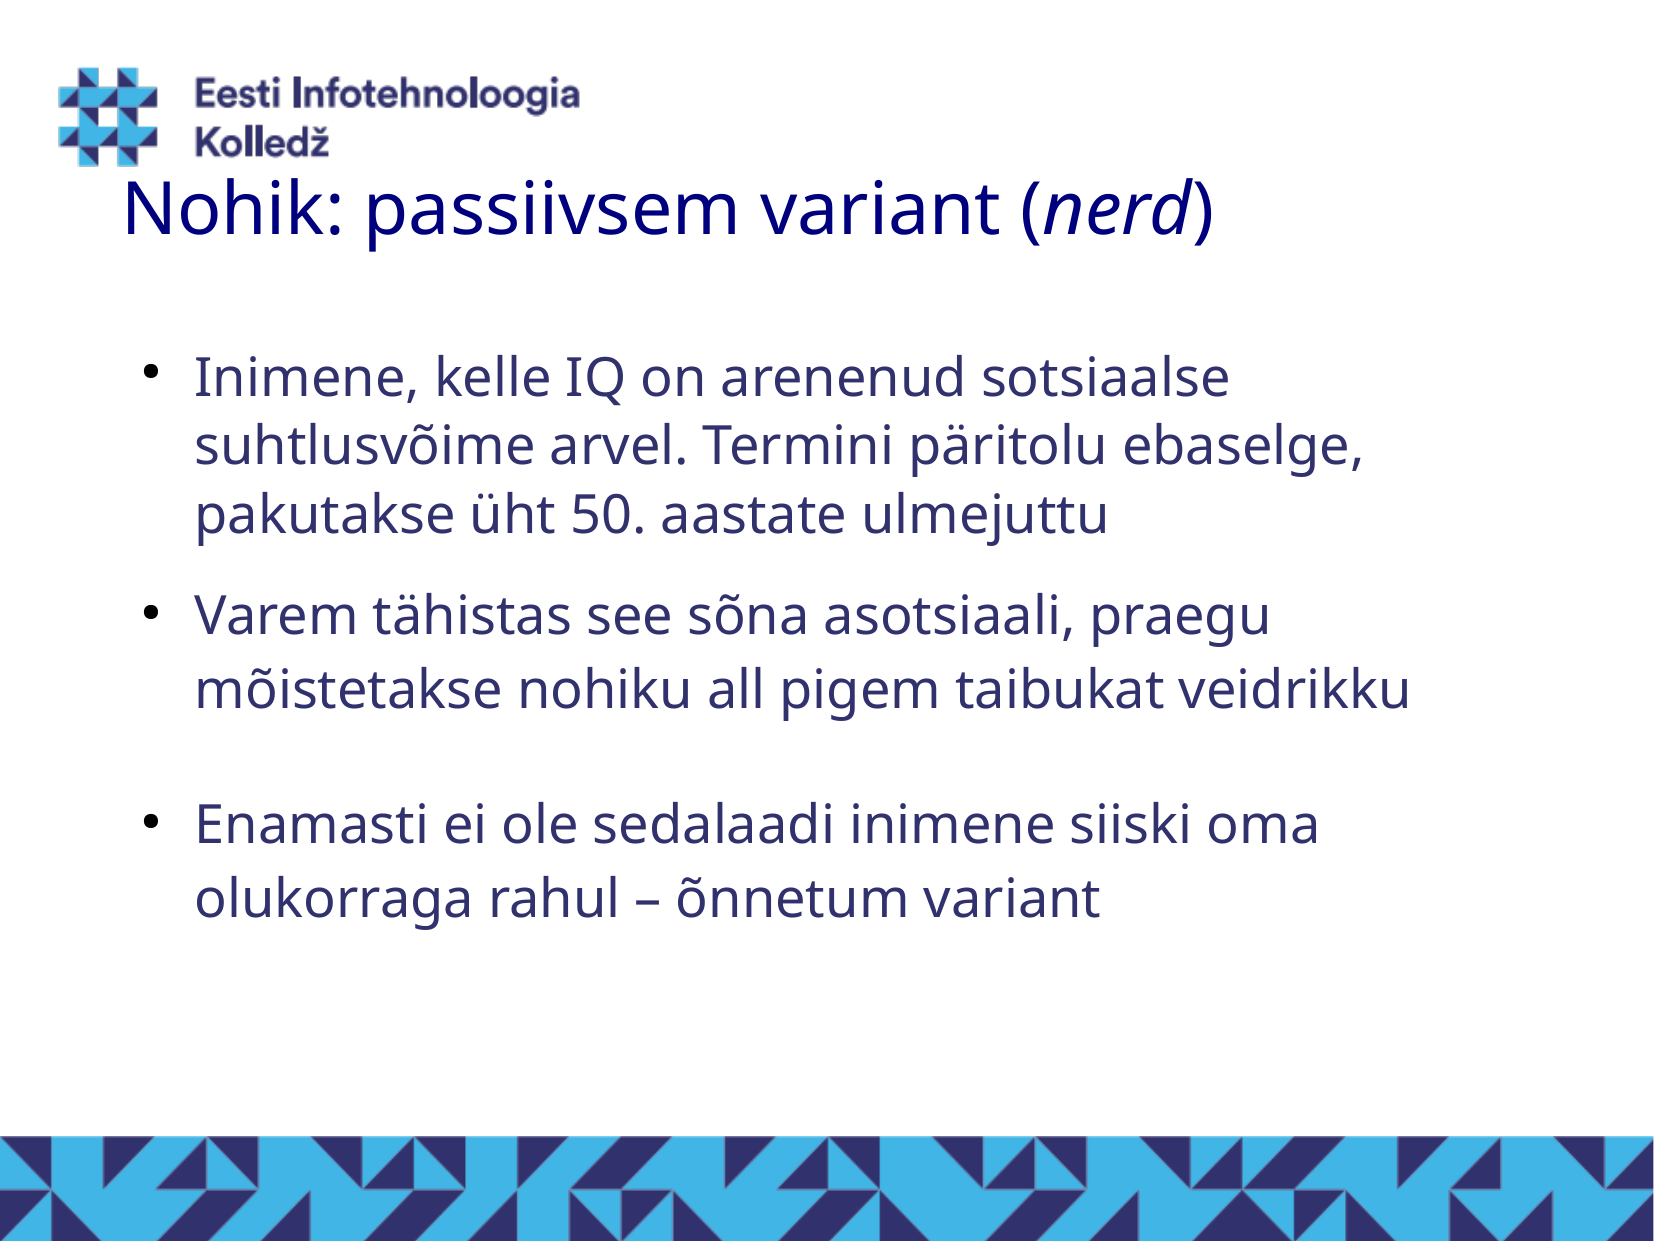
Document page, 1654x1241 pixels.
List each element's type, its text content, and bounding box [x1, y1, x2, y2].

title Nohik: passiivsem variant (nerd) [121, 102, 1534, 310]
list Inimene, kelle IQ on arenenud sotsiaalse suhtlusvõime arvel. Termini päritolu ebaselge, pakutakse üht 50. aastate ulmejuttu Varem tähistas see sõna asotsiaali, praegu mõistetakse nohiku all pigem taibukat veidrikku Enamasti ei ole sedalaadi inimene siiski oma olukorraga rahul – õnnetum variant [123, 340, 1565, 1123]
